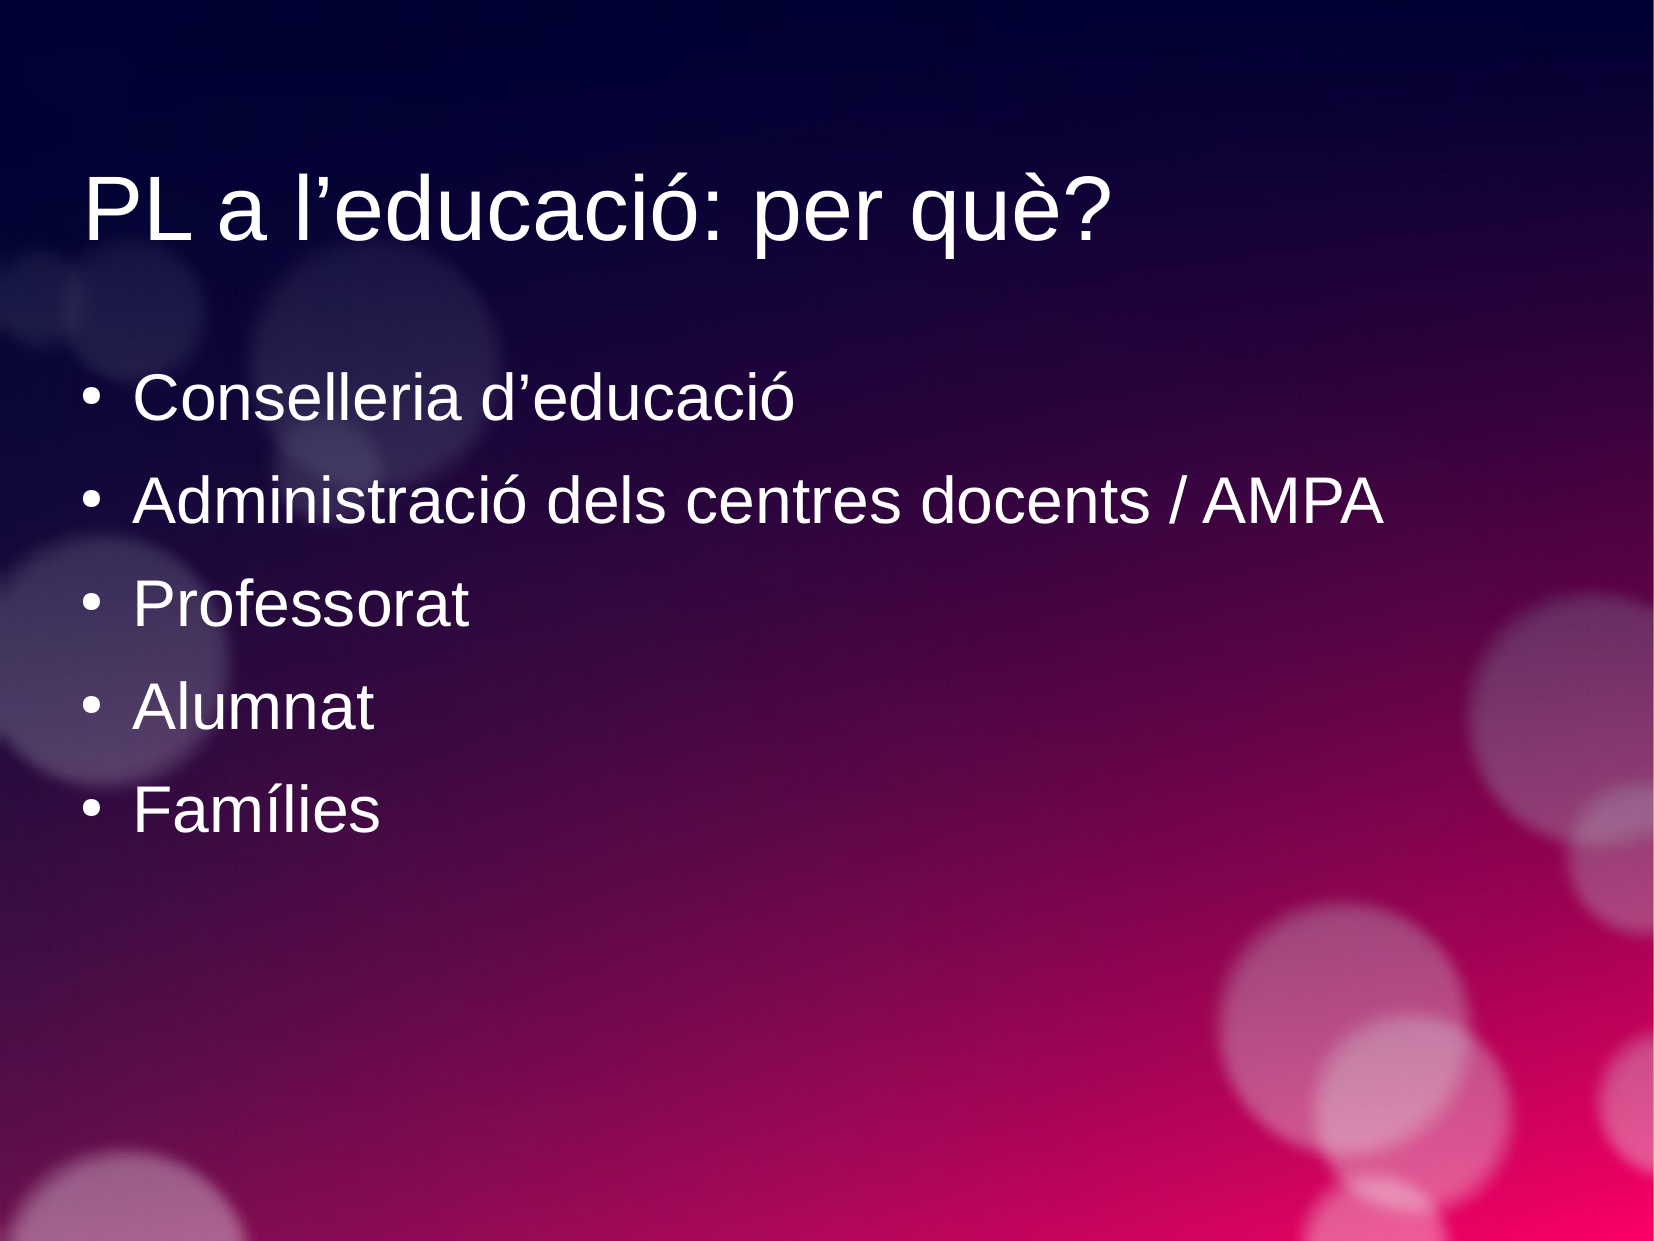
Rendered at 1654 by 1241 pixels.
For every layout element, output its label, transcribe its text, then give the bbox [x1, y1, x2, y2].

picture [0, 0, 1654, 1241]
title PL a l’educació: per què? [82, 105, 1571, 313]
list Conselleria d’educació Administració dels centres docents / AMPA Professorat Alumnat Famílies [62, 360, 1551, 851]
